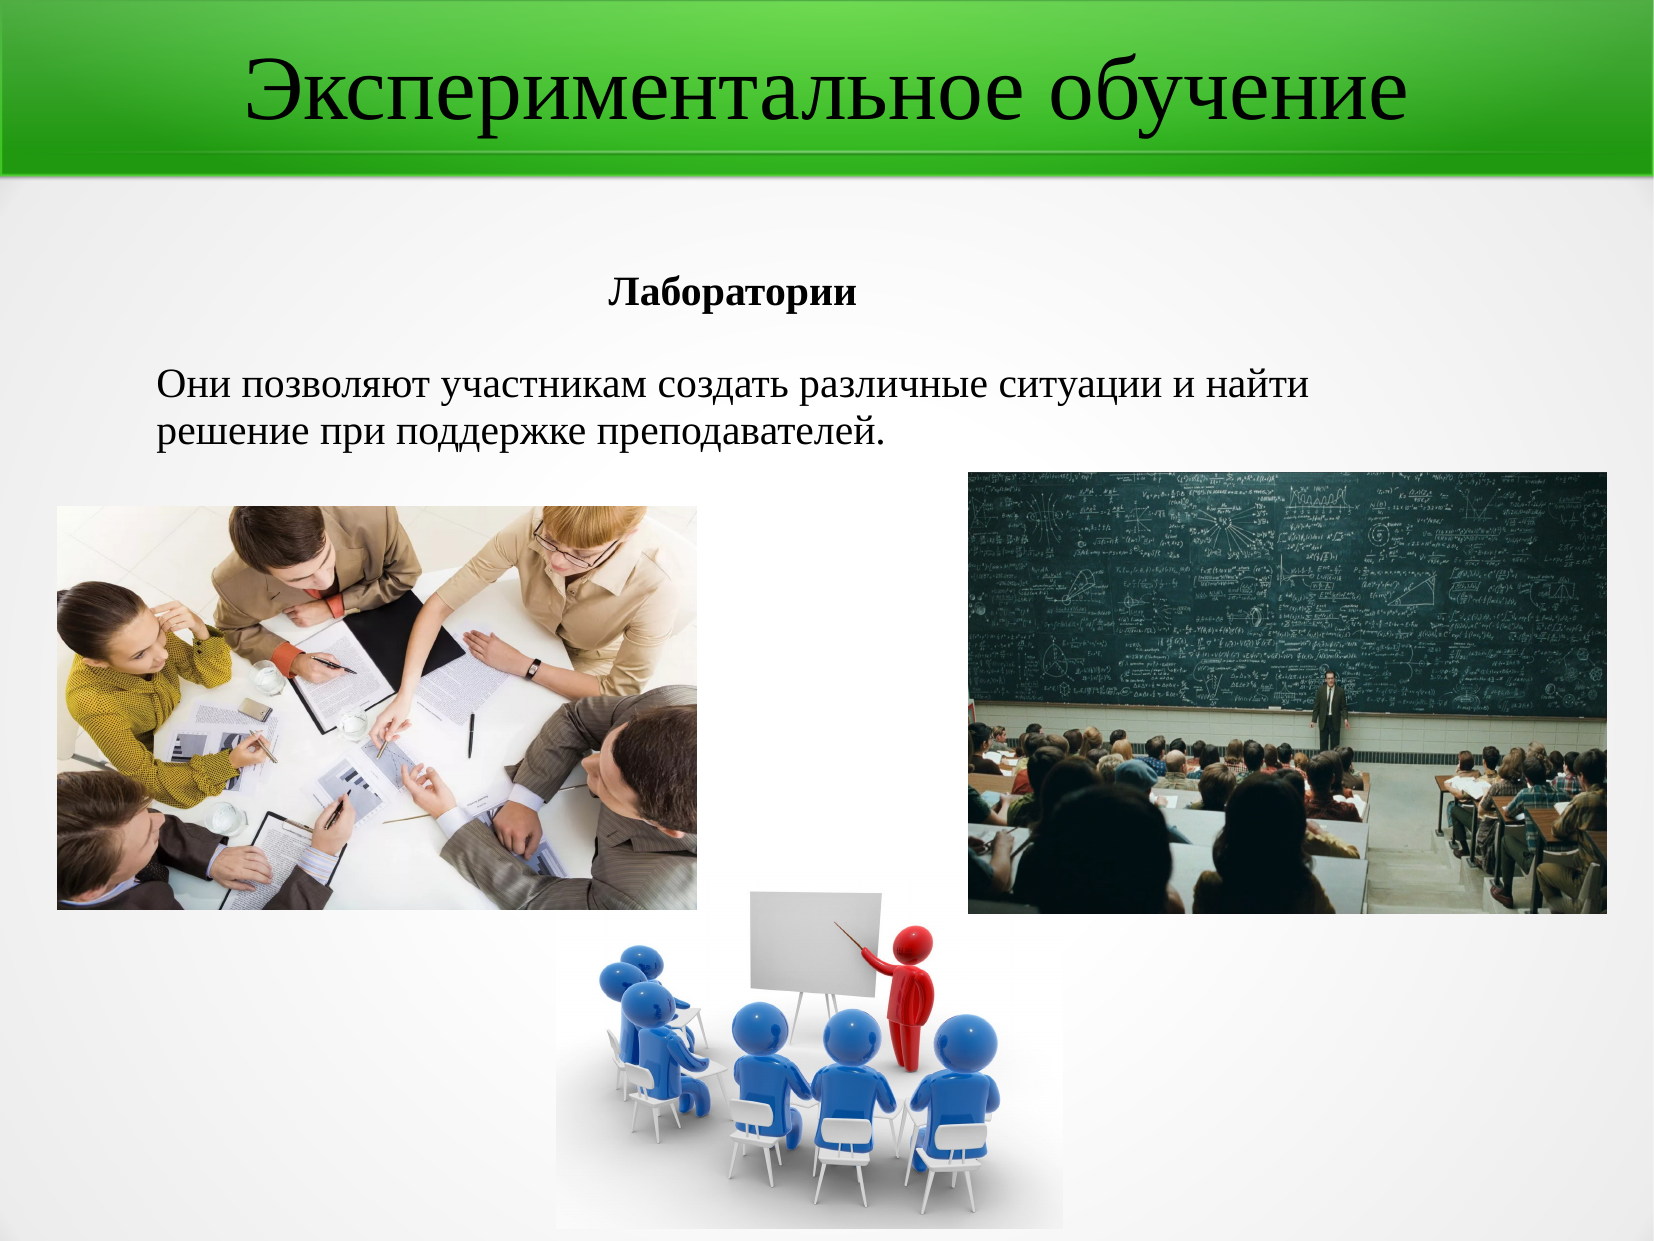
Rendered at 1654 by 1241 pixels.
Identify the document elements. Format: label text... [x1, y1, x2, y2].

title Экспериментальное обучение [82, 11, 1571, 154]
text_box Лаборатории Они позволяют участникам создать различные ситуации и найти решение при поддержке преподавателей. [141, 260, 1477, 461]
picture [57, 472, 1607, 1229]
